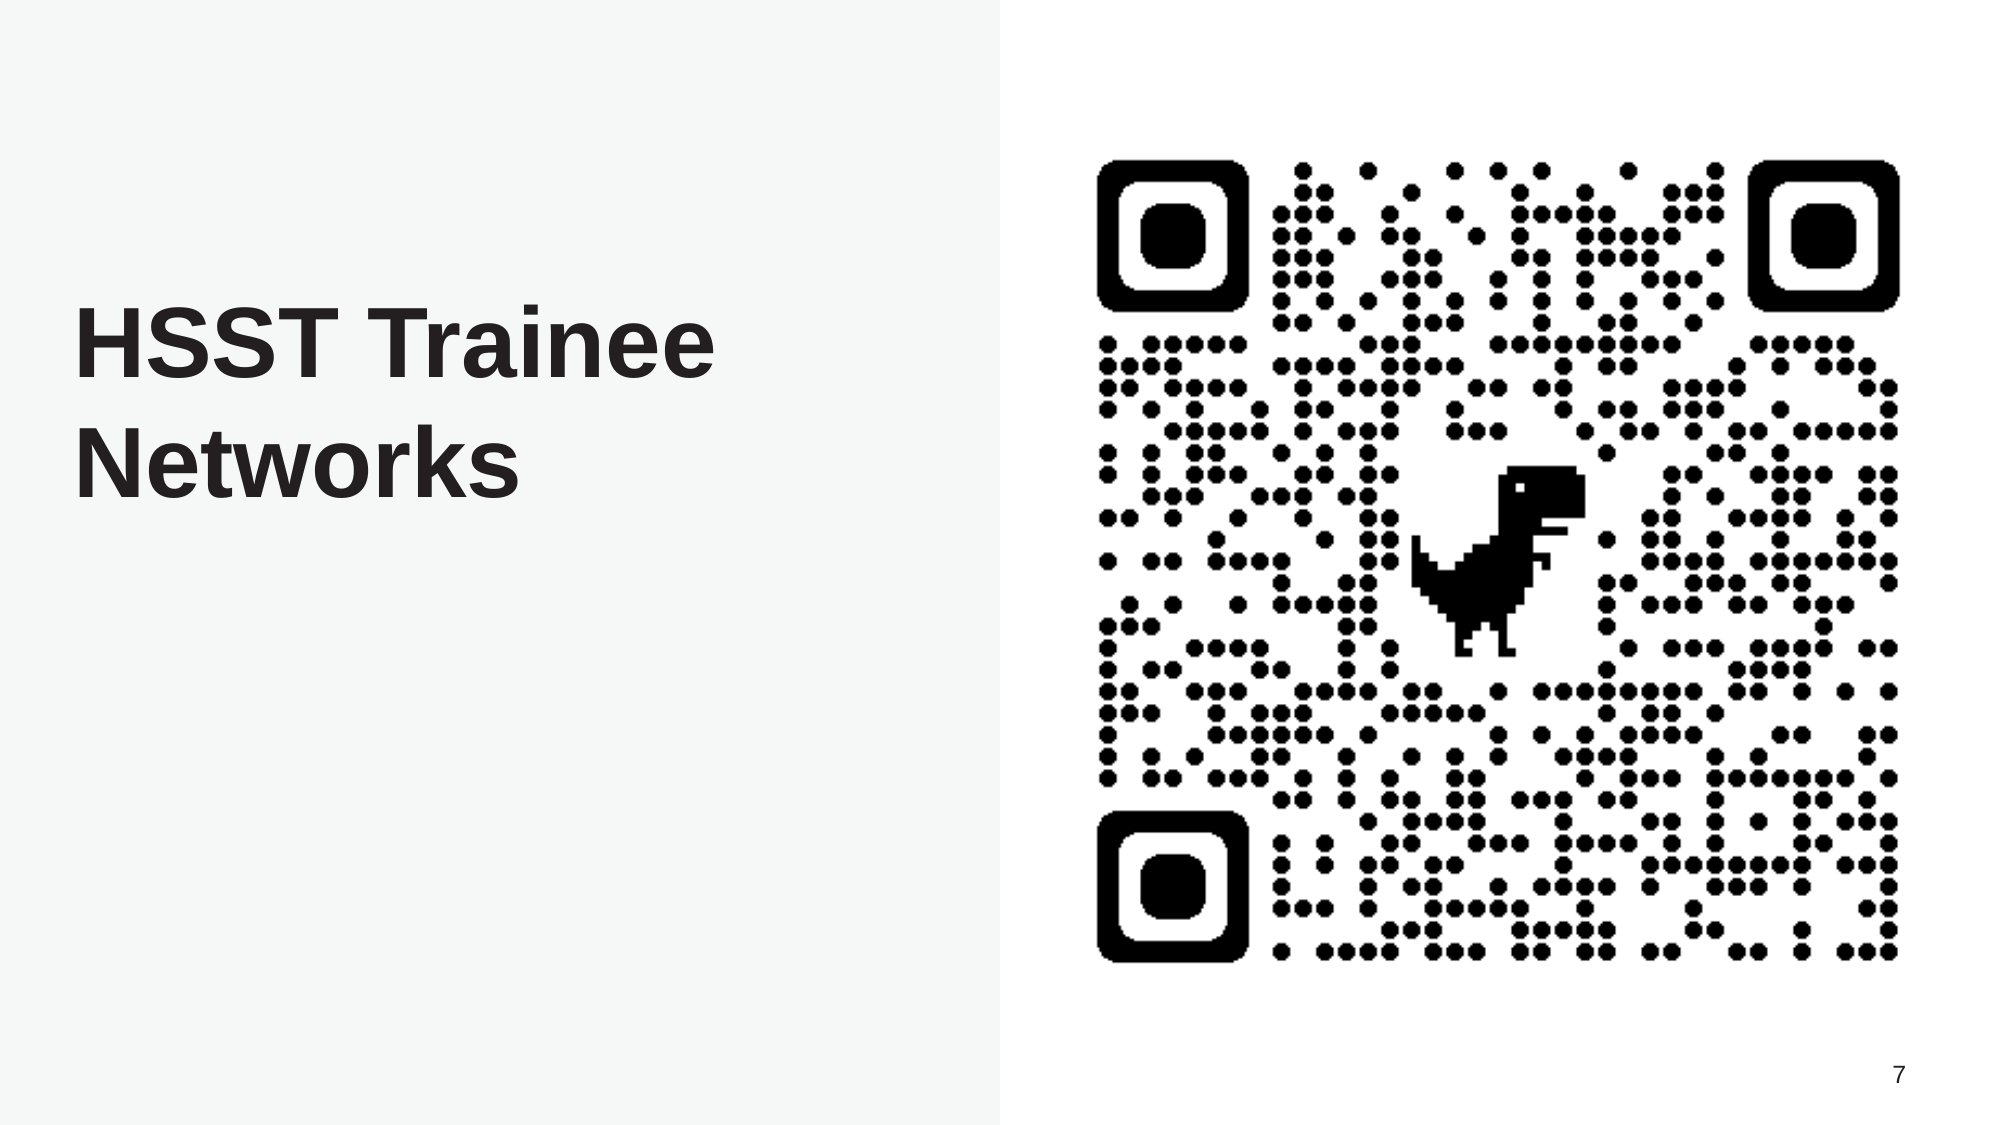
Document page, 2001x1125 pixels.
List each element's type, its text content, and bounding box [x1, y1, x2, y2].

picture [1011, 75, 1987, 1051]
title HSST Trainee Networks [58, 270, 864, 784]
